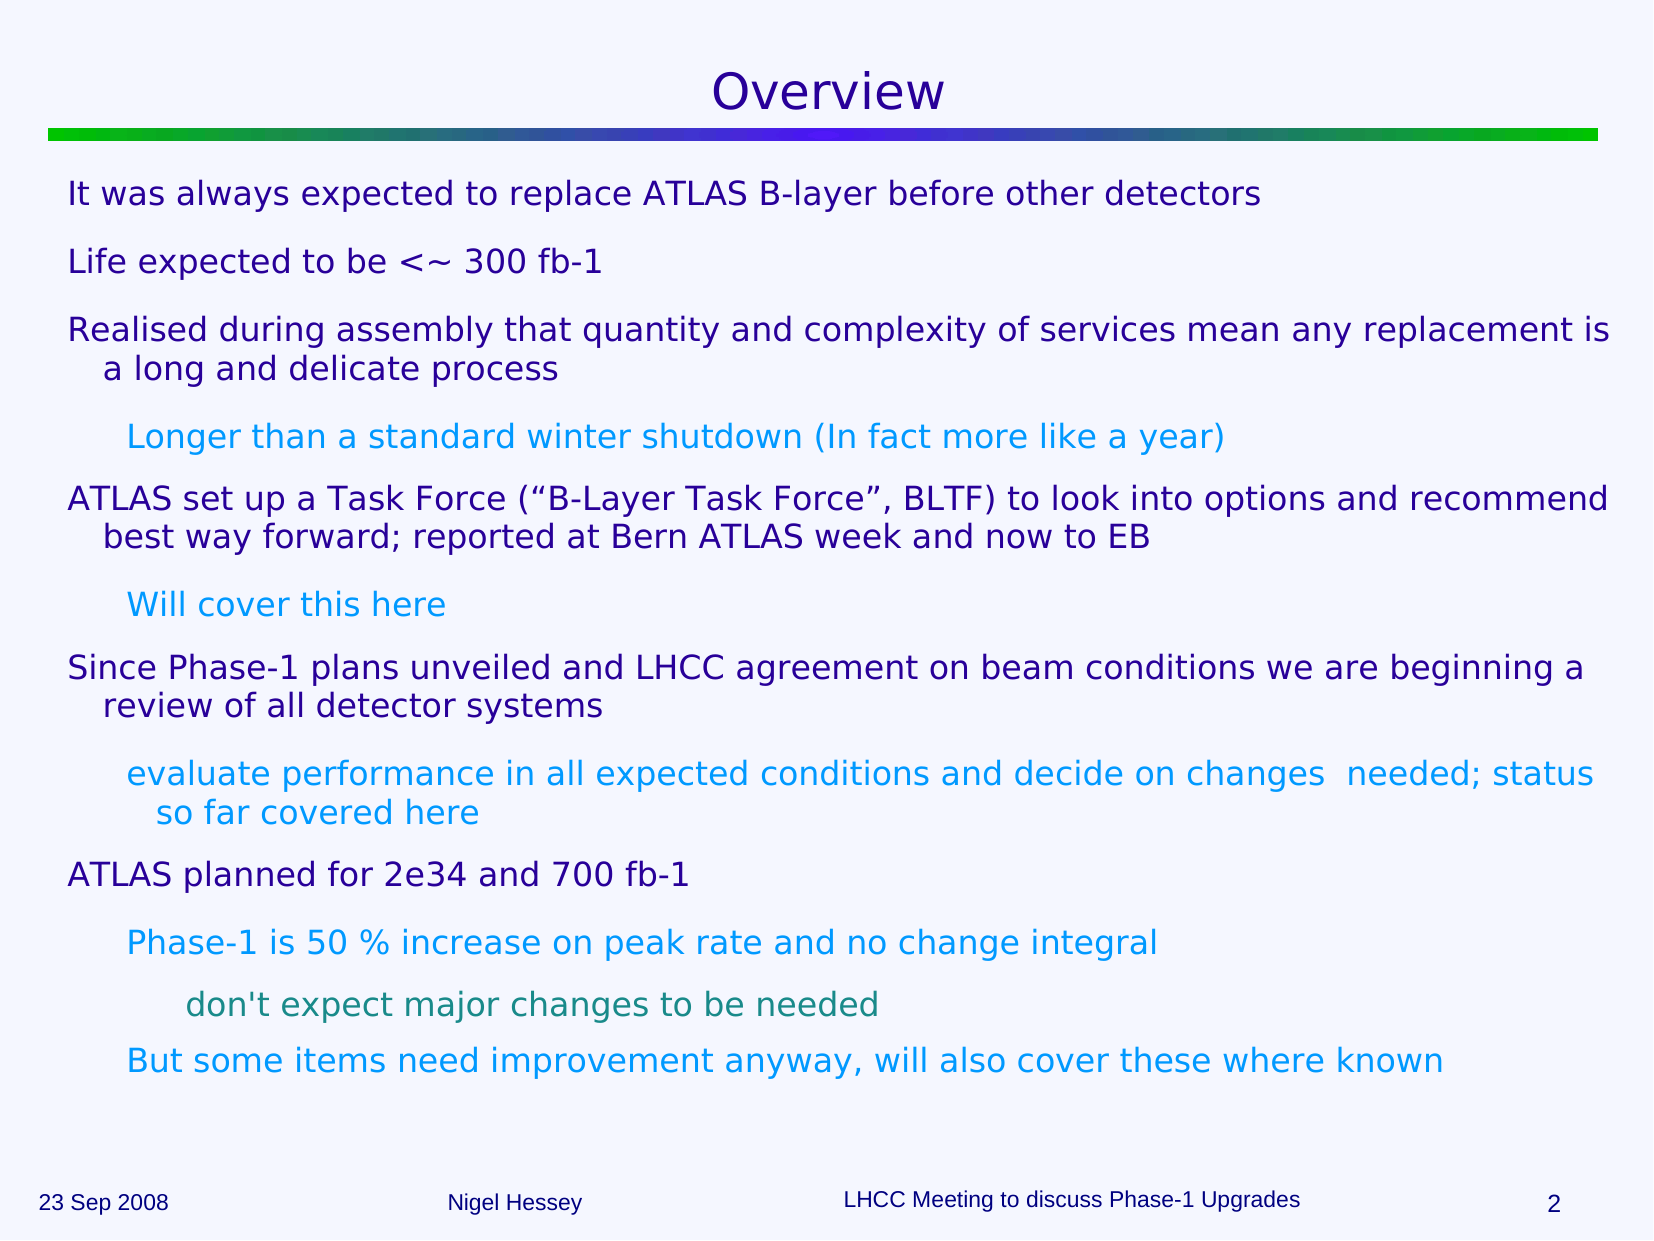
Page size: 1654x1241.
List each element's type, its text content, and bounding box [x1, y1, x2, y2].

list It was always expected to replace ATLAS B-layer before other detectors Life expected to be <~ 300 fb-1 Realised during assembly that quantity and complexity of services mean any replacement is a long and delicate process Longer than a standard winter shutdown (In fact more like a year) ATLAS set up a Task Force (“B-Layer Task Force”, BLTF) to look into options and recommend best way forward; reported at Bern ATLAS week and now to EB Will cover this here Since Phase-1 plans unveiled and LHCC agreement on beam conditions we are beginning a review of all detector systems evaluate performance in all expected conditions and decide on changes needed; status so far covered here ATLAS planned for 2e34 and 700 fb-1 Phase-1 is 50 % increase on peak rate and no change integral don't expect major changes to be needed But some items need improvement anyway, will also cover these where known [49, 174, 1614, 1127]
title Overview [95, 37, 1563, 146]
picture [48, 128, 95, 141]
picture [1563, 128, 1598, 141]
